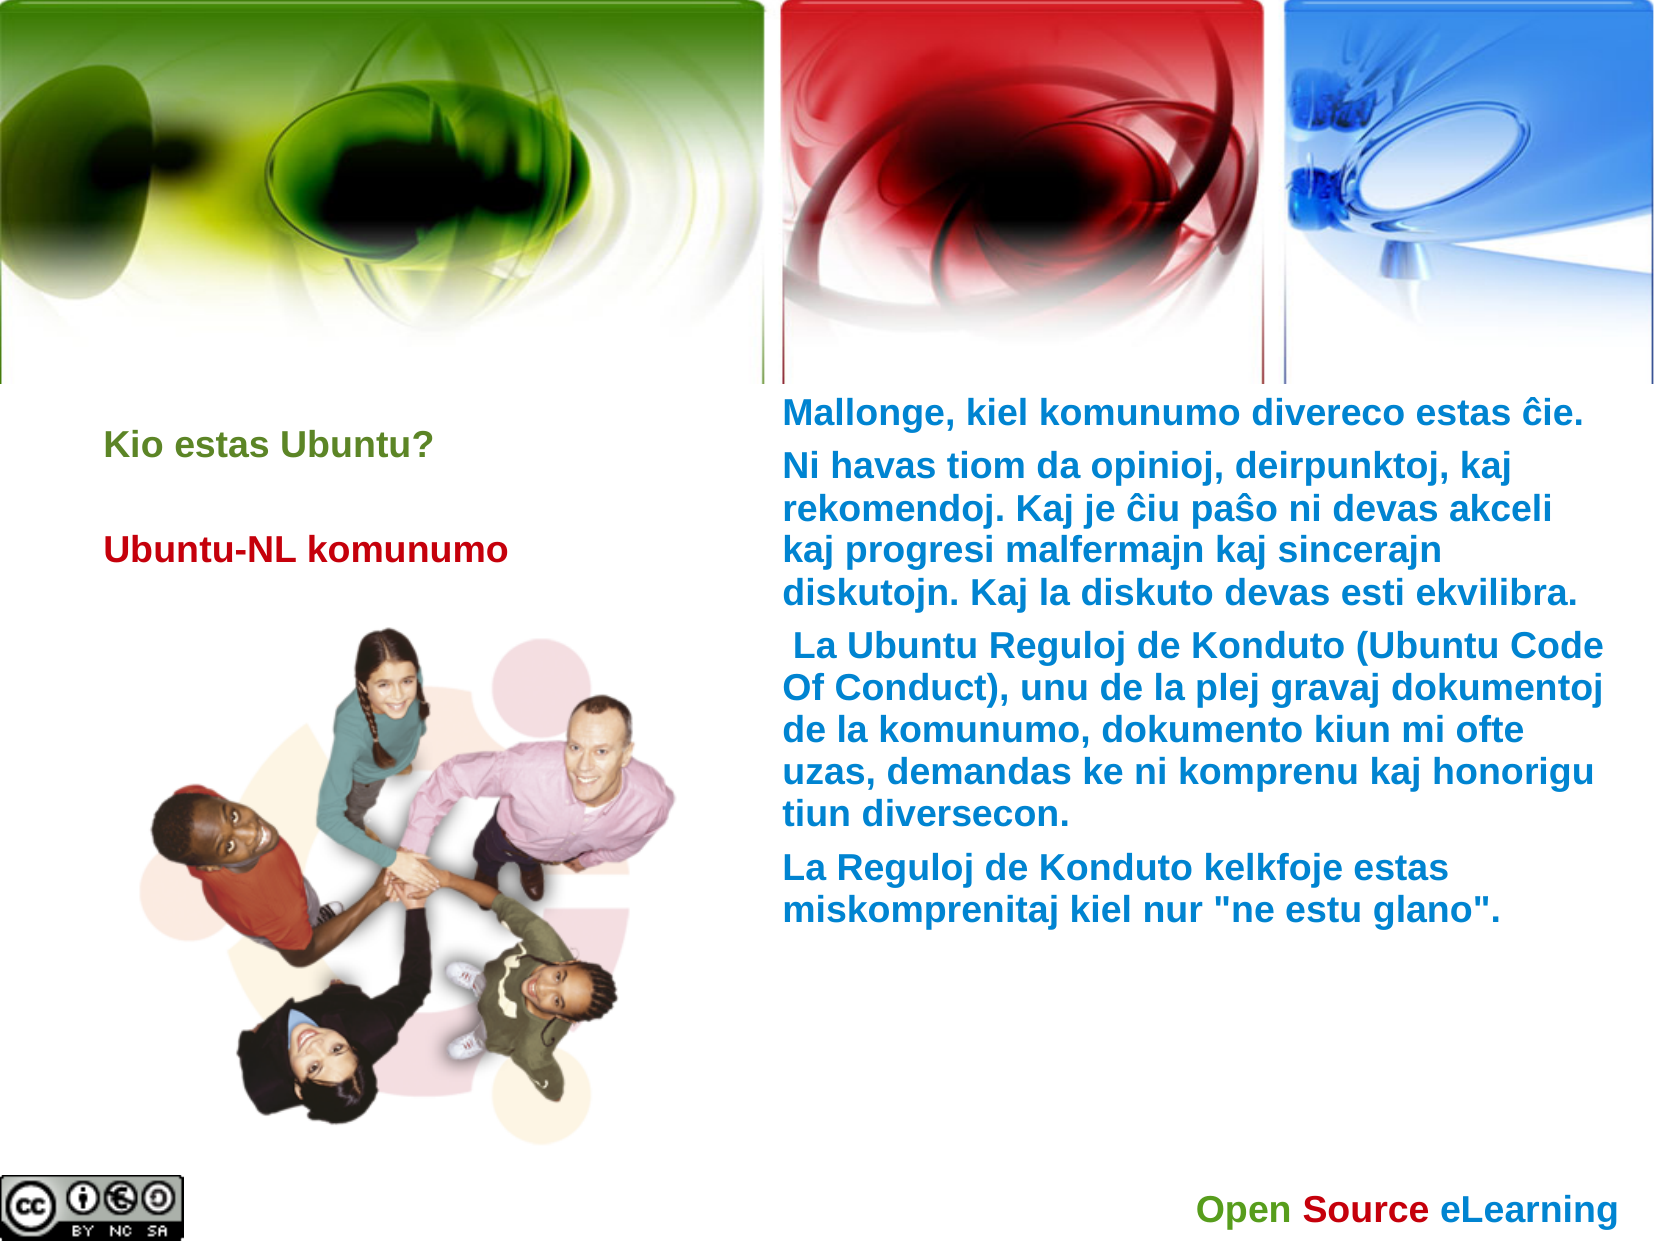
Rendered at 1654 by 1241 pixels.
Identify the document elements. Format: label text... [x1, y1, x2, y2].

text_box Mallonge, kiel komunumo divereco estas ĉie. Ni havas tiom da opinioj, deirpunktoj, kaj rekomendoj. Kaj je ĉiu paŝo ni devas akceli kaj progresi malfermajn kaj sincerajn diskutojn. Kaj la diskuto devas esti ekvilibra. La Ubuntu Reguloj de Konduto (Ubuntu Code Of Conduct), unu de la plej gravaj dokumentoj de la komunumo, dokumento kiun mi ofte uzas, demandas ke ni komprenu kaj honorigu tiun diversecon. La Reguloj de Konduto kelkfoje estas miskomprenitaj kiel nur "ne estu glano". [767, 383, 1625, 1193]
picture [0, 0, 1654, 384]
text_box Open Source eLearning [1181, 1181, 1654, 1238]
picture [132, 620, 680, 1147]
text_box Ubuntu-NL komunumo [88, 521, 562, 579]
picture [0, 1175, 184, 1241]
text_box Kio estas Ubuntu? [88, 415, 502, 473]
